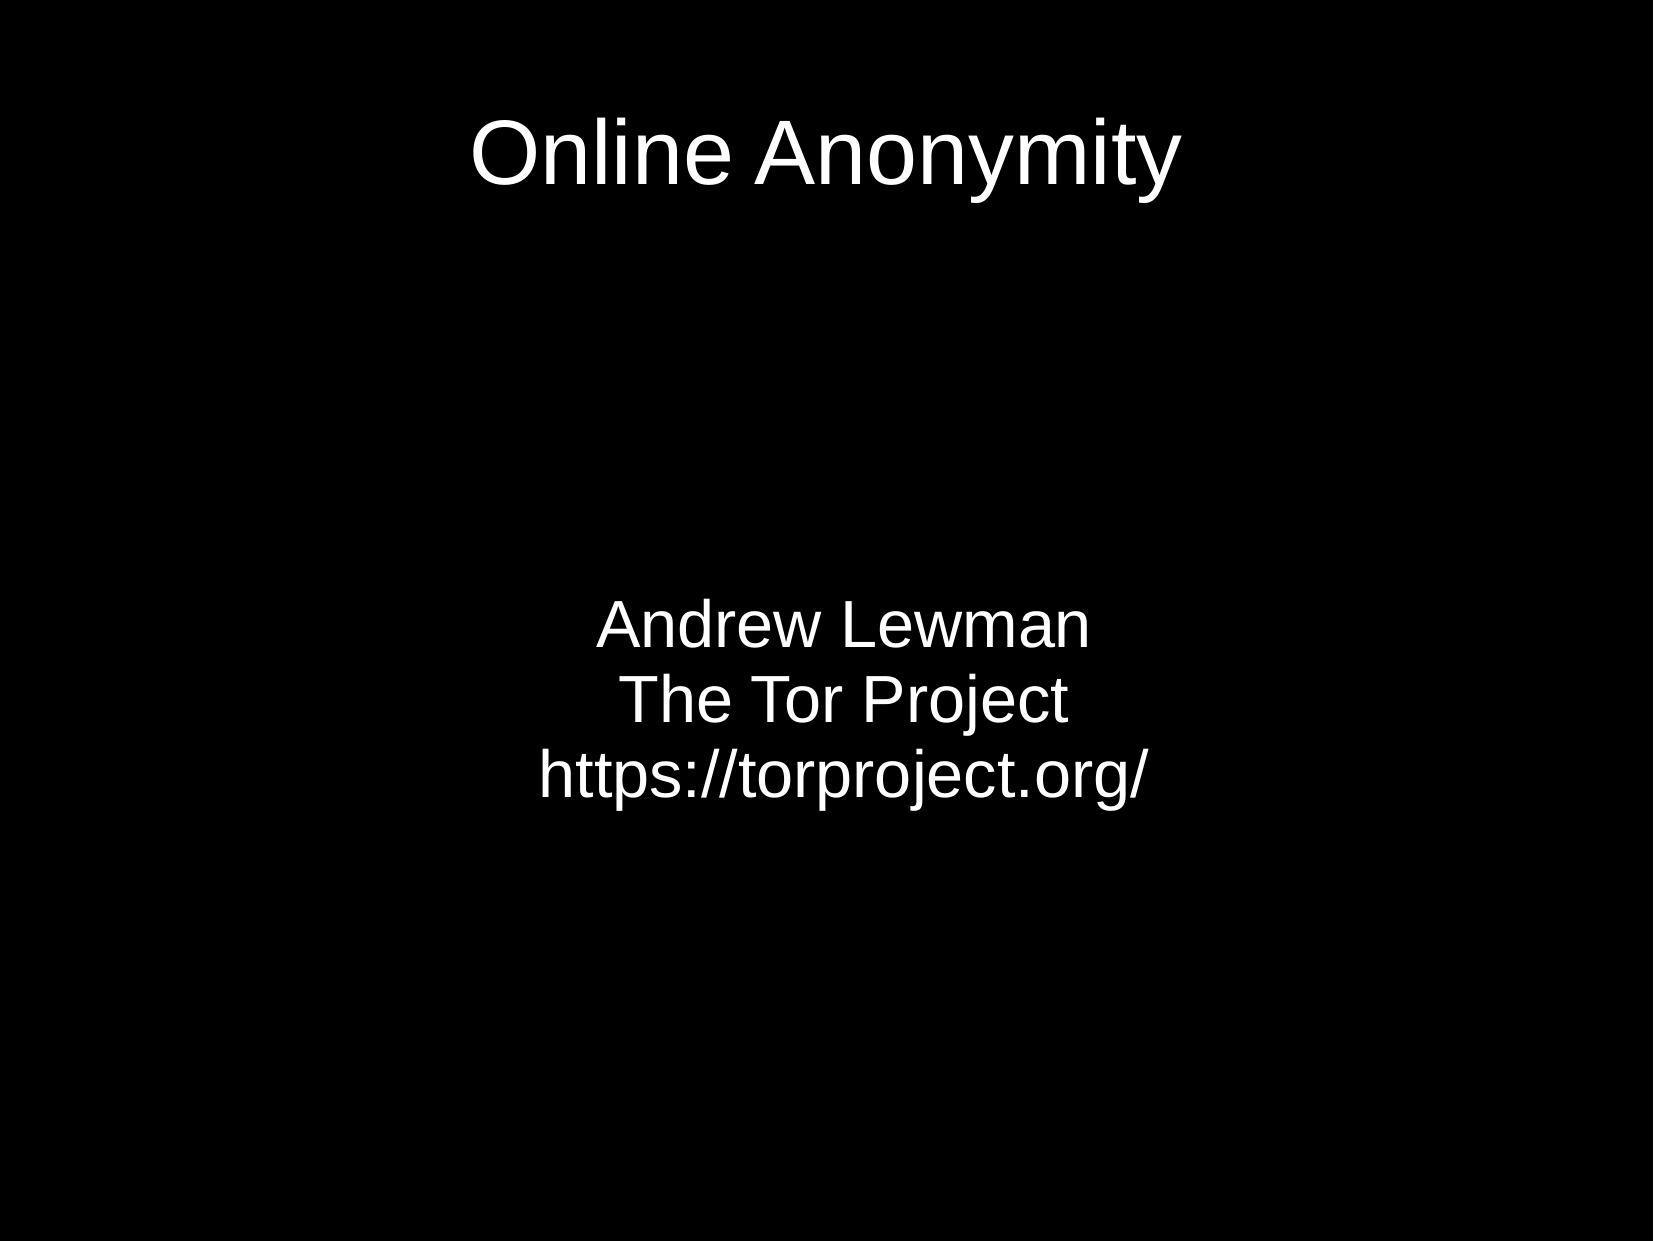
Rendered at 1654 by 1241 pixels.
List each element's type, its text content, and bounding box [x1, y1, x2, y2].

subtitle Andrew Lewman The Tor Project https://torproject.org/ [82, 290, 1571, 1109]
title Online Anonymity [82, 49, 1571, 257]
